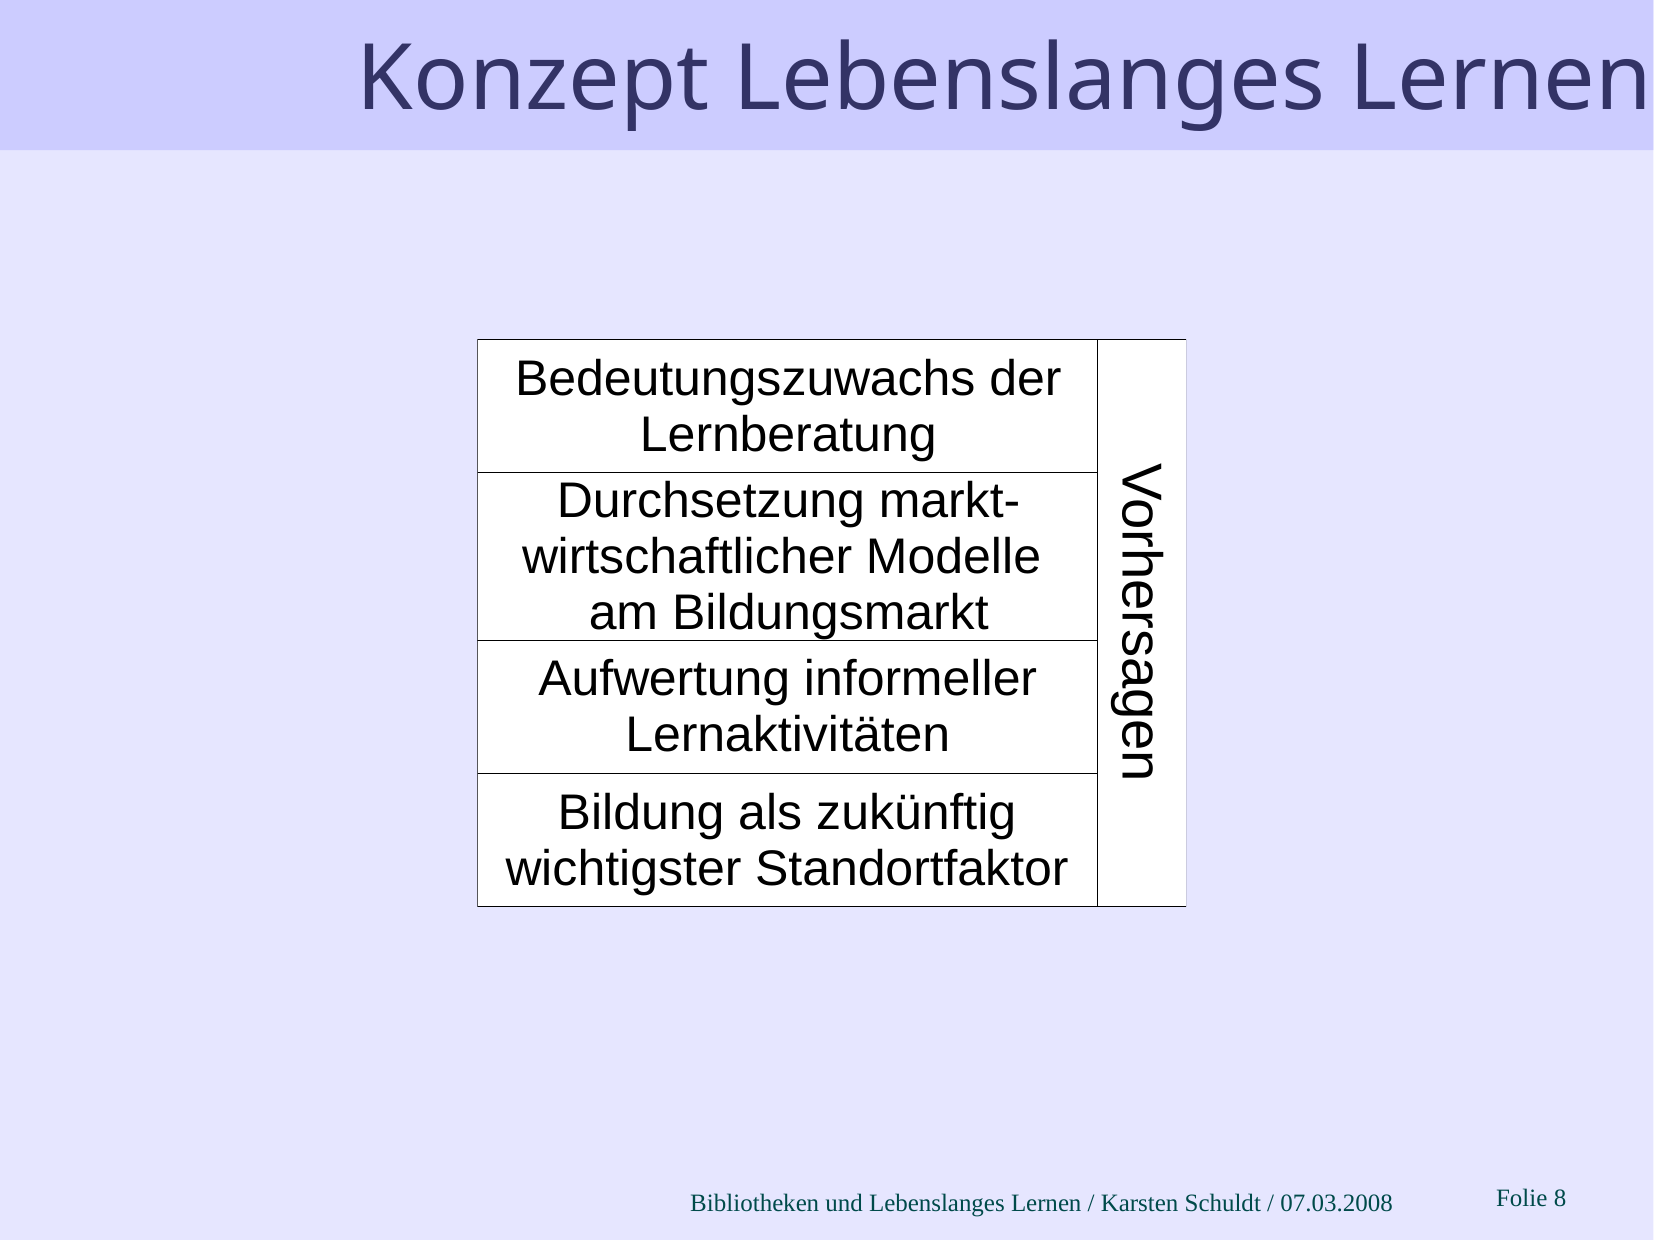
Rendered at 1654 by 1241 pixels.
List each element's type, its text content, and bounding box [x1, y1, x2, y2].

chart [477, 339, 1187, 907]
title Konzept Lebenslanges Lernen [0, 0, 1654, 151]
